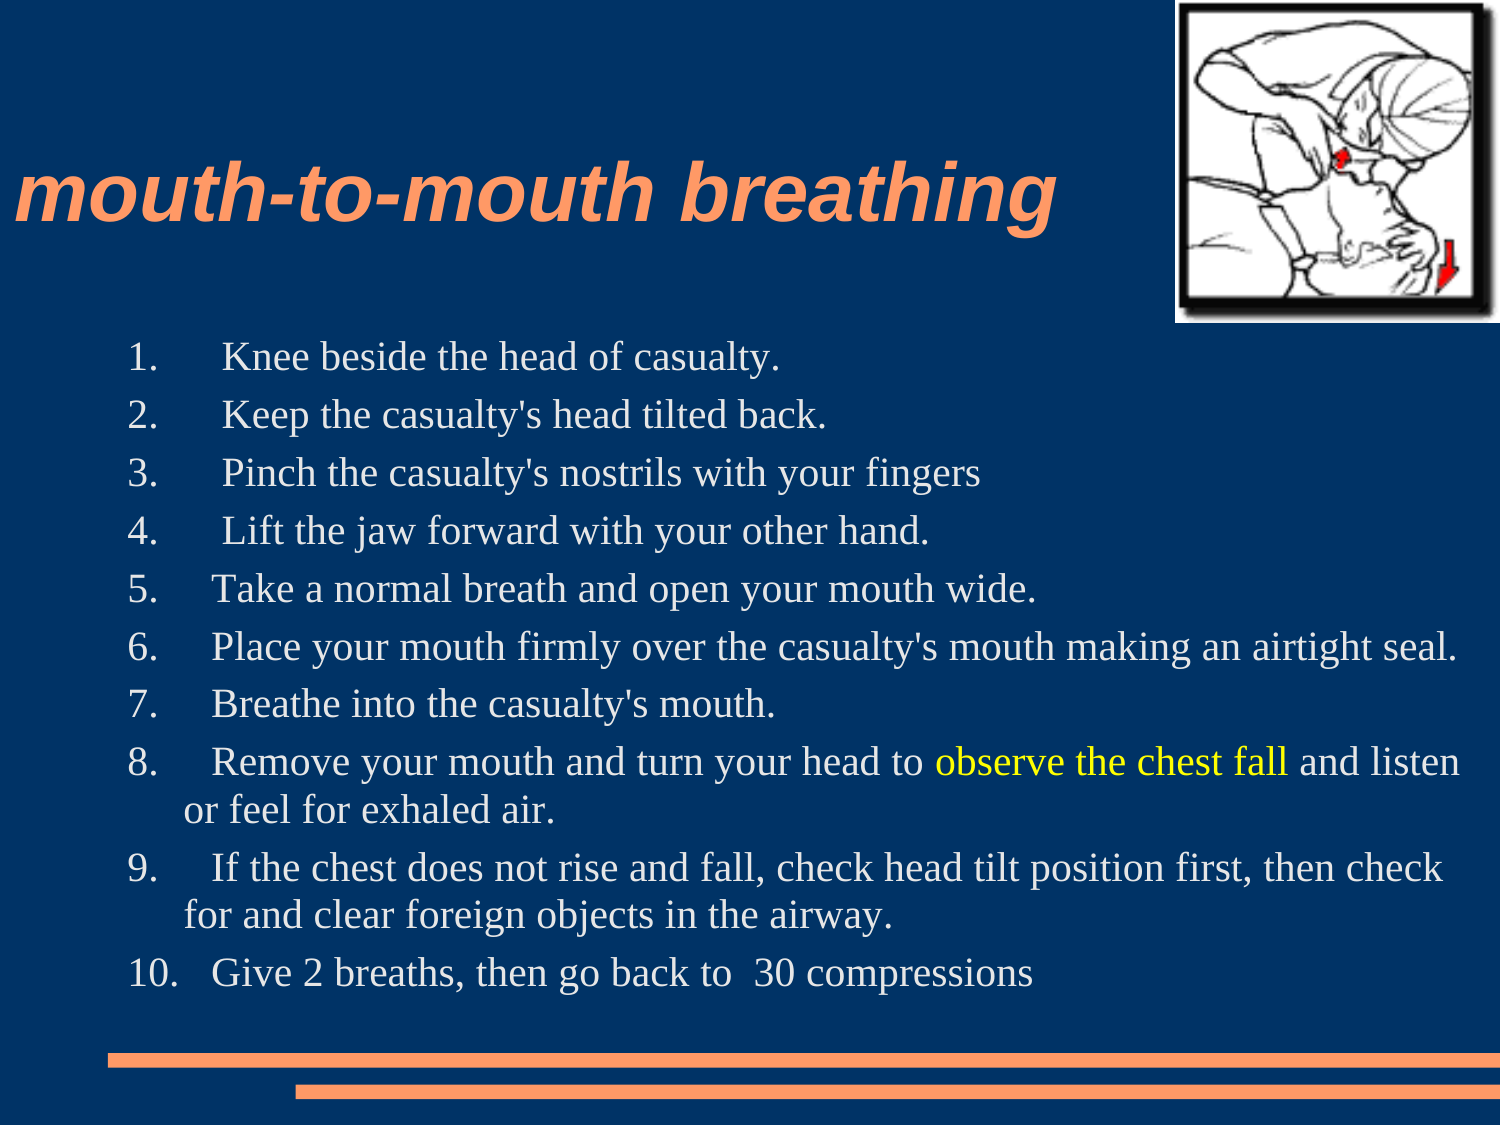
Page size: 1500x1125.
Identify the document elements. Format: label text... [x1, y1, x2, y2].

picture [1175, 0, 1500, 323]
title mouth-to-mouth breathing [0, 13, 1238, 374]
list 1. Knee beside the head of casualty. 2. Keep the casualty's head tilted back. 3. Pinch the casualty's nostrils with your fingers 4. Lift the jaw forward with your other hand. 5. Take a normal breath and open your mouth wide. 6. Place your mouth firmly over the casualty's mouth making an airtight seal. 7. Breathe into the casualty's mouth. 8. Remove your mouth and turn your head to observe the chest fall and listen or feel for exhaled air. 9. If the chest does not rise and fall, check head tilt position first, then check for and clear foreign objects in the airway. 10. Give 2 breaths, then go back to 30 compressions [112, 324, 1500, 1085]
